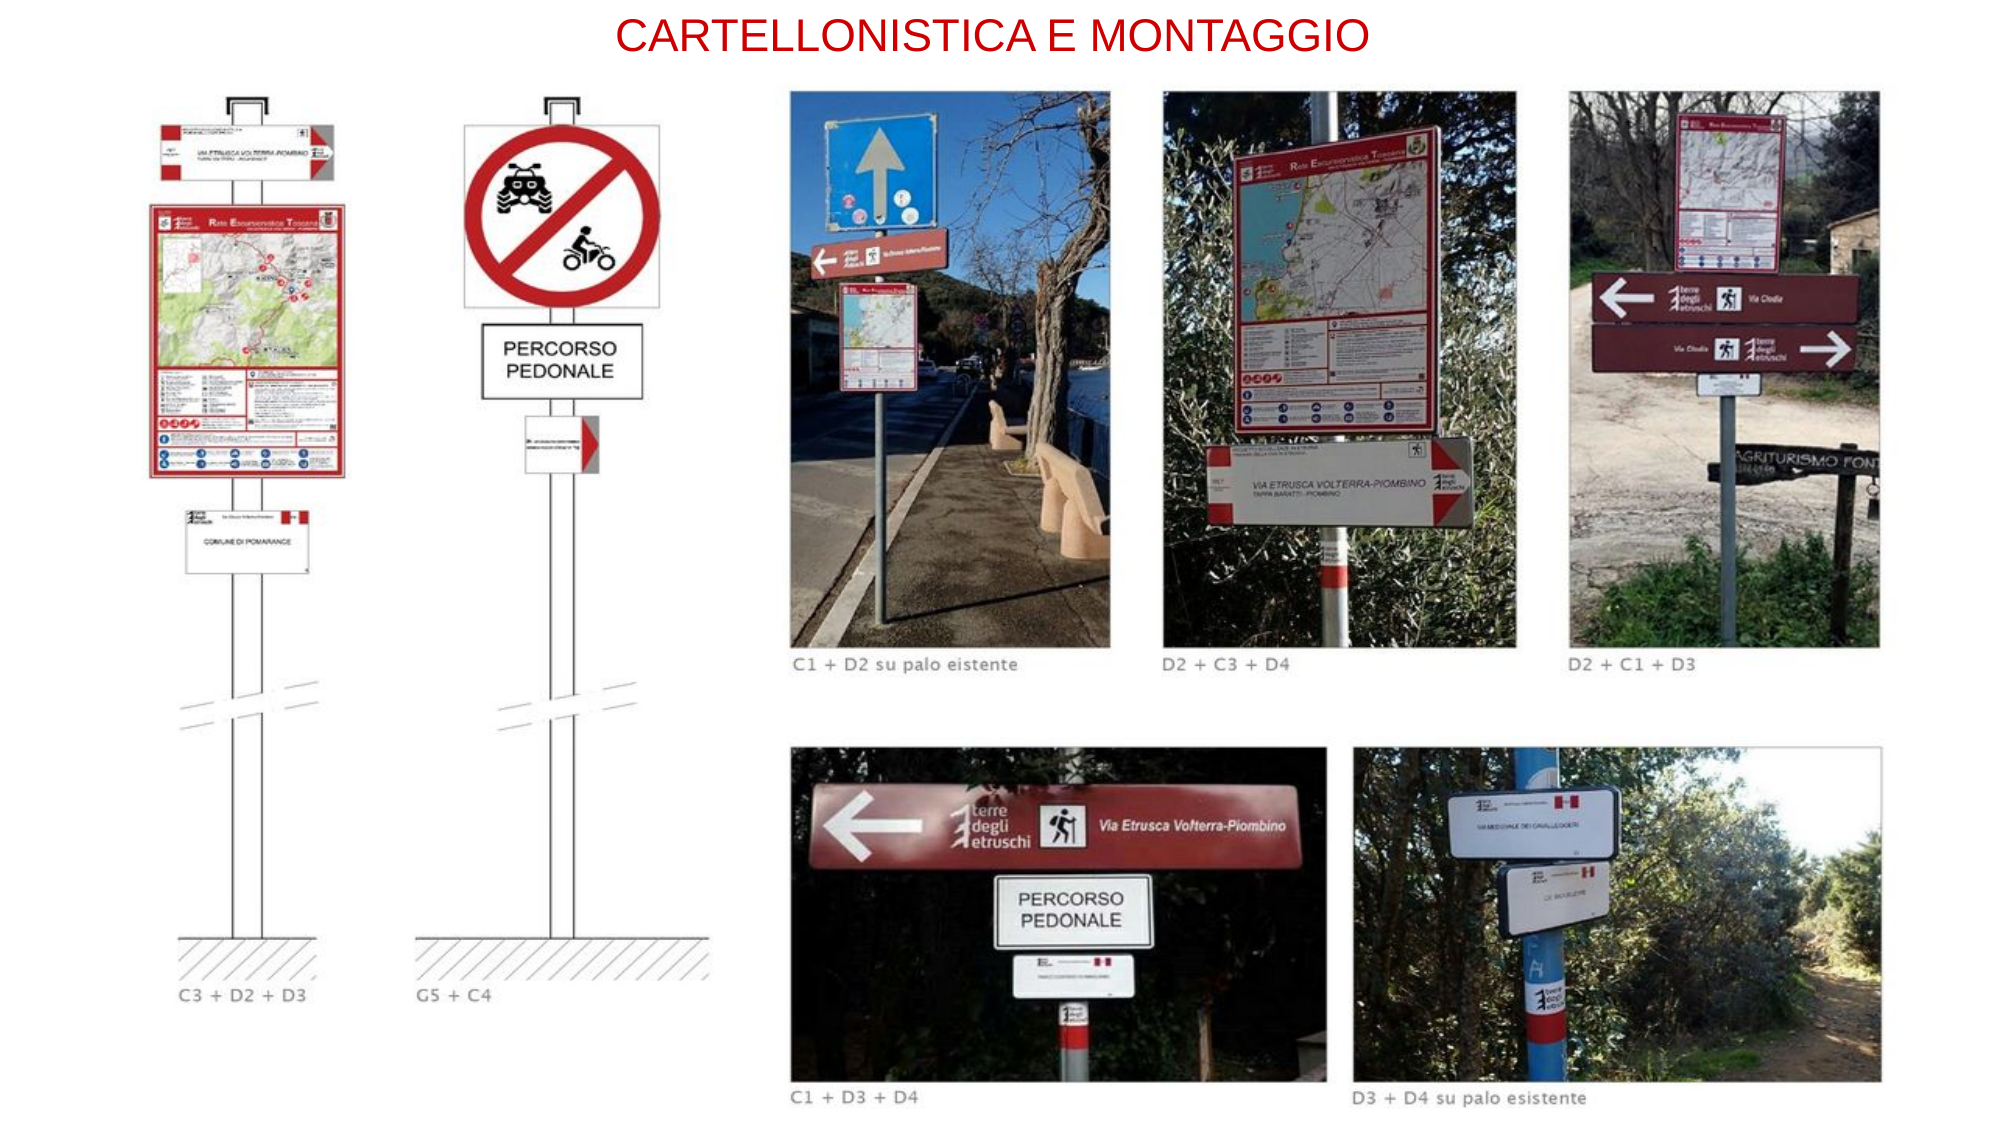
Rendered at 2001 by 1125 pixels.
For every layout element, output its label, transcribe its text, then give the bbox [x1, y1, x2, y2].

picture [141, 83, 1898, 1122]
text_box CARTELLONISTICA E MONTAGGIO [71, 2, 1915, 78]
